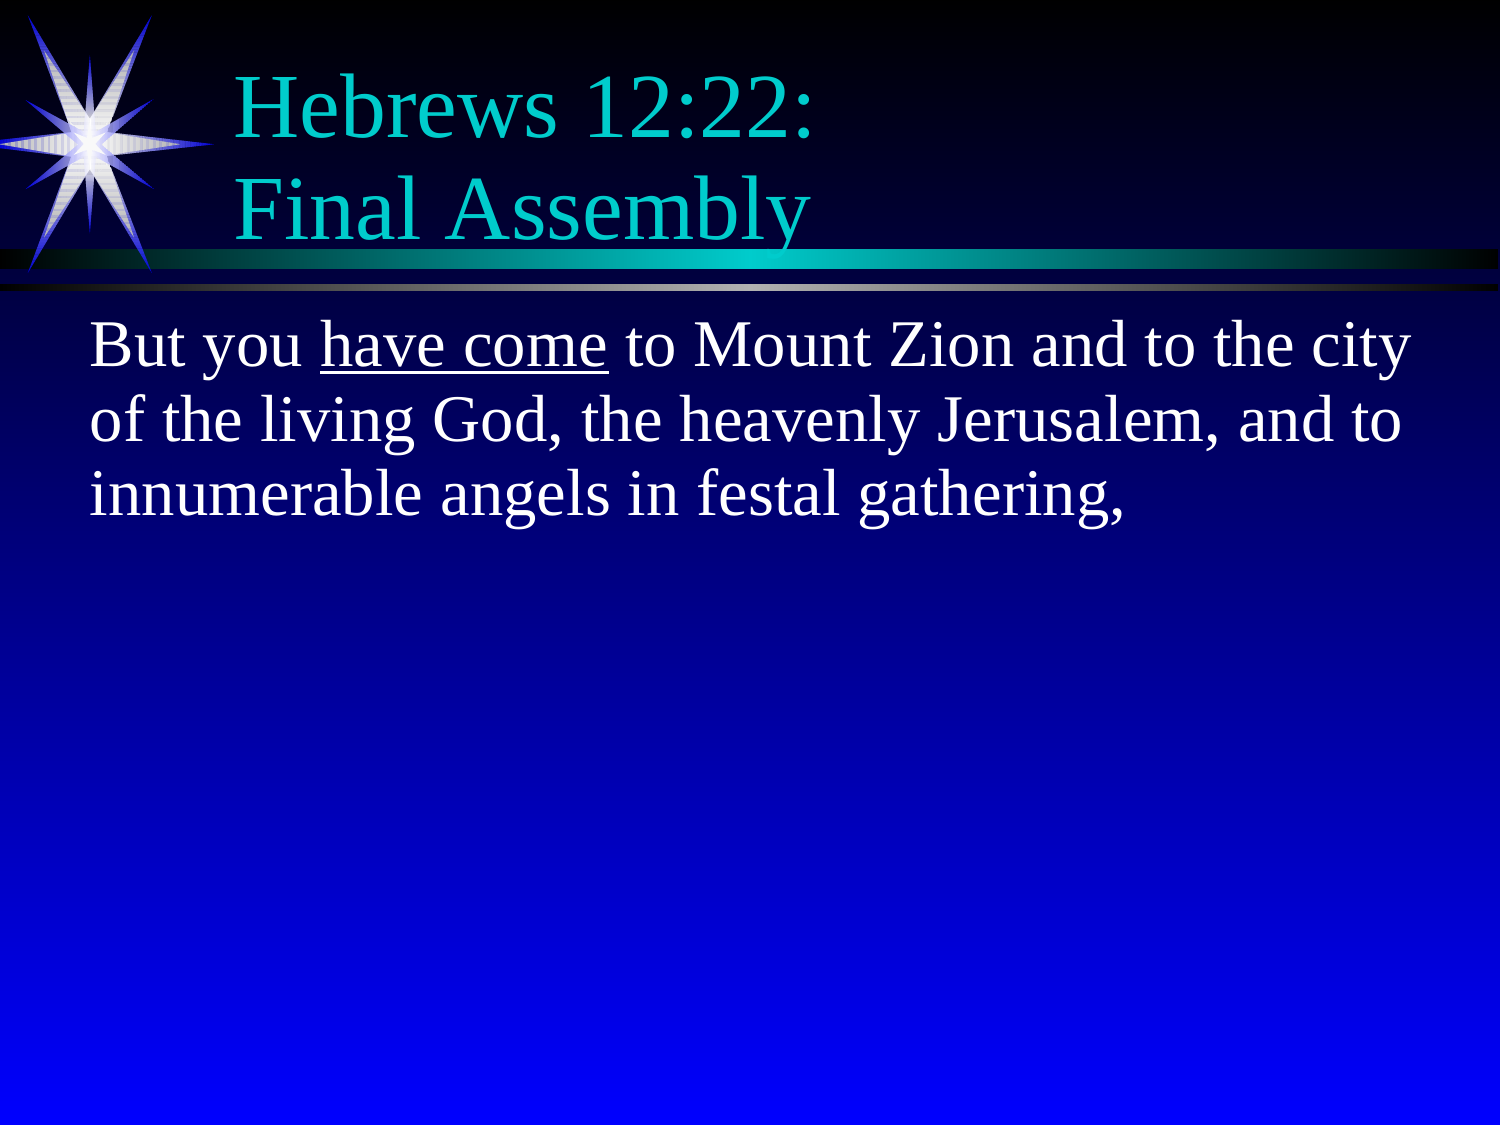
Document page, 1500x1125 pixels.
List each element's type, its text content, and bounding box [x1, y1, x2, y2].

title Hebrews 12:22: Final Assembly [219, 39, 1276, 276]
text_box But you have come to Mount Zion and to the city of the living God, the heavenly Jerusalem, and to innumerable angels in festal gathering, [75, 299, 1463, 923]
